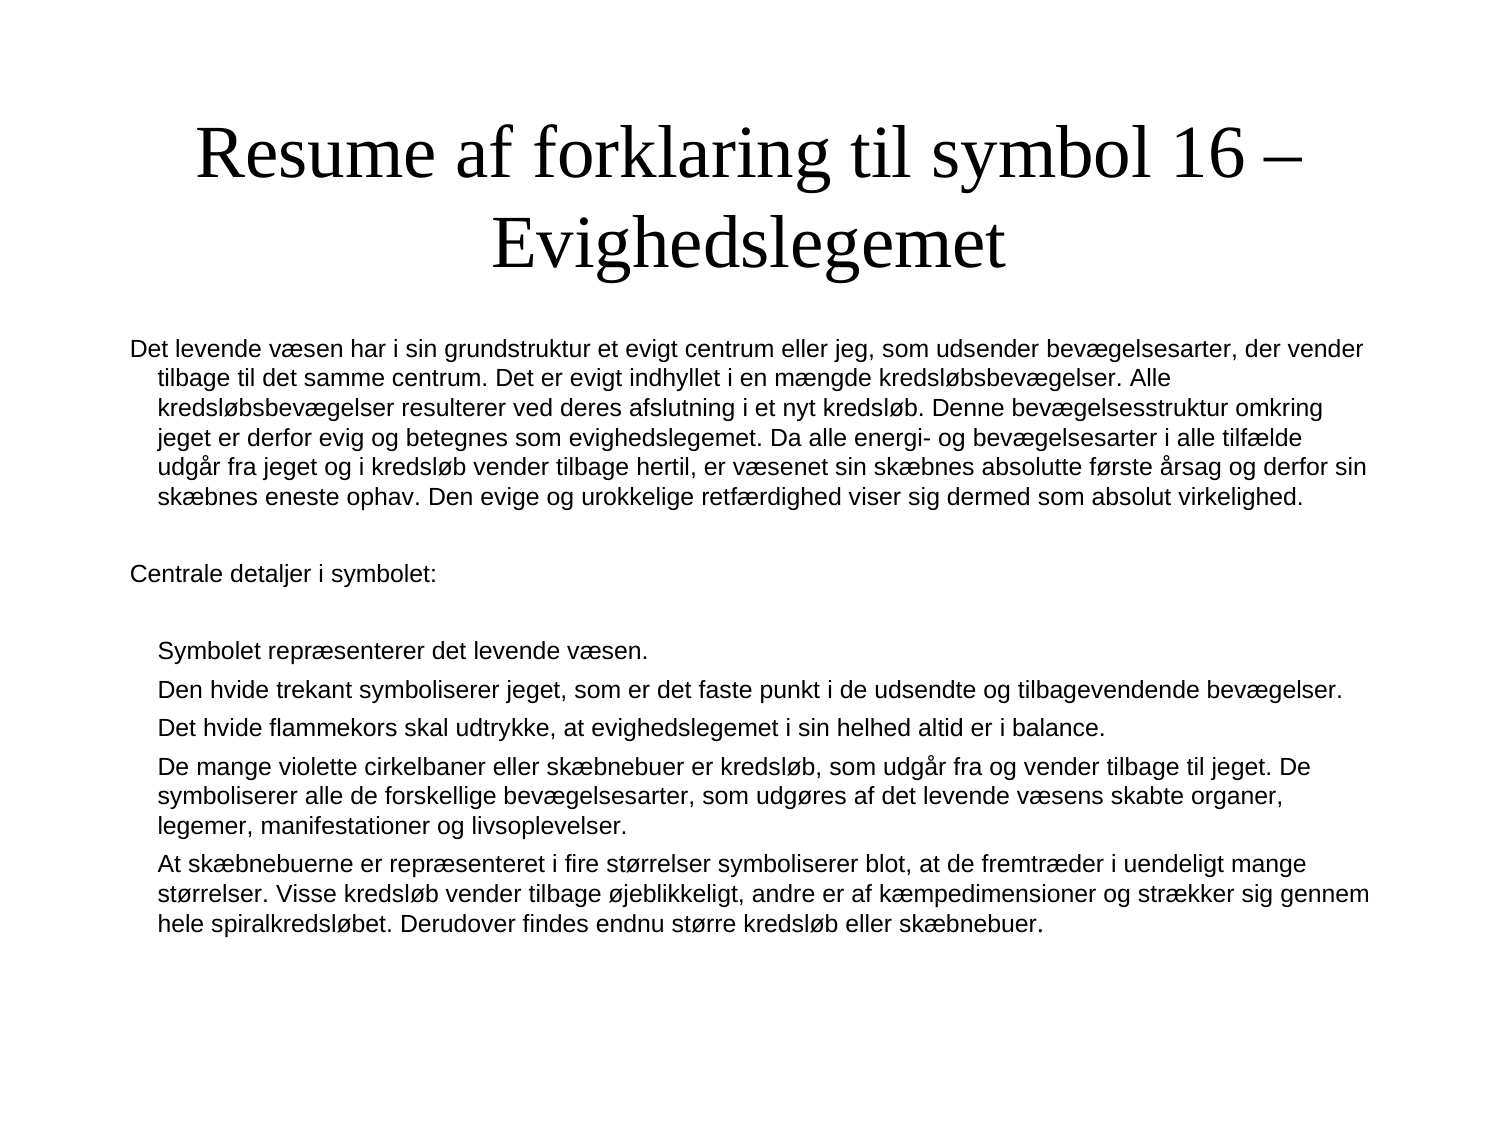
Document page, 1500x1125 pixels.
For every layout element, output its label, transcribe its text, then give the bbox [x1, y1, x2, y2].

title Resume af forklaring til symbol 16 – Evighedslegemet [112, 95, 1386, 291]
list Det levende væsen har i sin grundstruktur et evigt centrum eller jeg, som udsender bevægelsesarter, der vender tilbage til det samme centrum. Det er evigt indhyllet i en mængde kredsløbsbevægelser. Alle kredsløbsbevægelser resulterer ved deres afslutning i et nyt kredsløb. Denne bevægelsesstruktur omkring jeget er derfor evig og betegnes som evighedslegemet. Da alle energi- og bevægelsesarter i alle tilfælde udgår fra jeget og i kredsløb vender tilbage hertil, er væsenet sin skæbnes absolutte første årsag og derfor sin skæbnes eneste ophav. Den evige og urokkelige retfærdighed viser sig dermed som absolut virkelighed. Centrale detaljer i symbolet: Symbolet repræsenterer det levende væsen. Den hvide trekant symboliserer jeget, som er det faste punkt i de udsendte og tilbagevendende bevægelser. Det hvide flammekors skal udtrykke, at evighedslegemet i sin helhed altid er i balance. De mange violette cirkelbaner eller skæbnebuer er kredsløb, som udgår fra og vender tilbage til jeget. De symboliserer alle de forskellige bevægelsesarter, som udgøres af det levende væsens skabte organer, legemer, manifestationer og livsoplevelser. At skæbnebuerne er repræsenteret i fire størrelser symboliserer blot, at de fremtræder i uendeligt mange størrelser. Visse kredsløb vender tilbage øjeblikkeligt, andre er af kæmpedimensioner og strækker sig gennem hele spiralkredsløbet. Derudover findes endnu større kredsløb eller skæbnebuer. [112, 324, 1386, 999]
